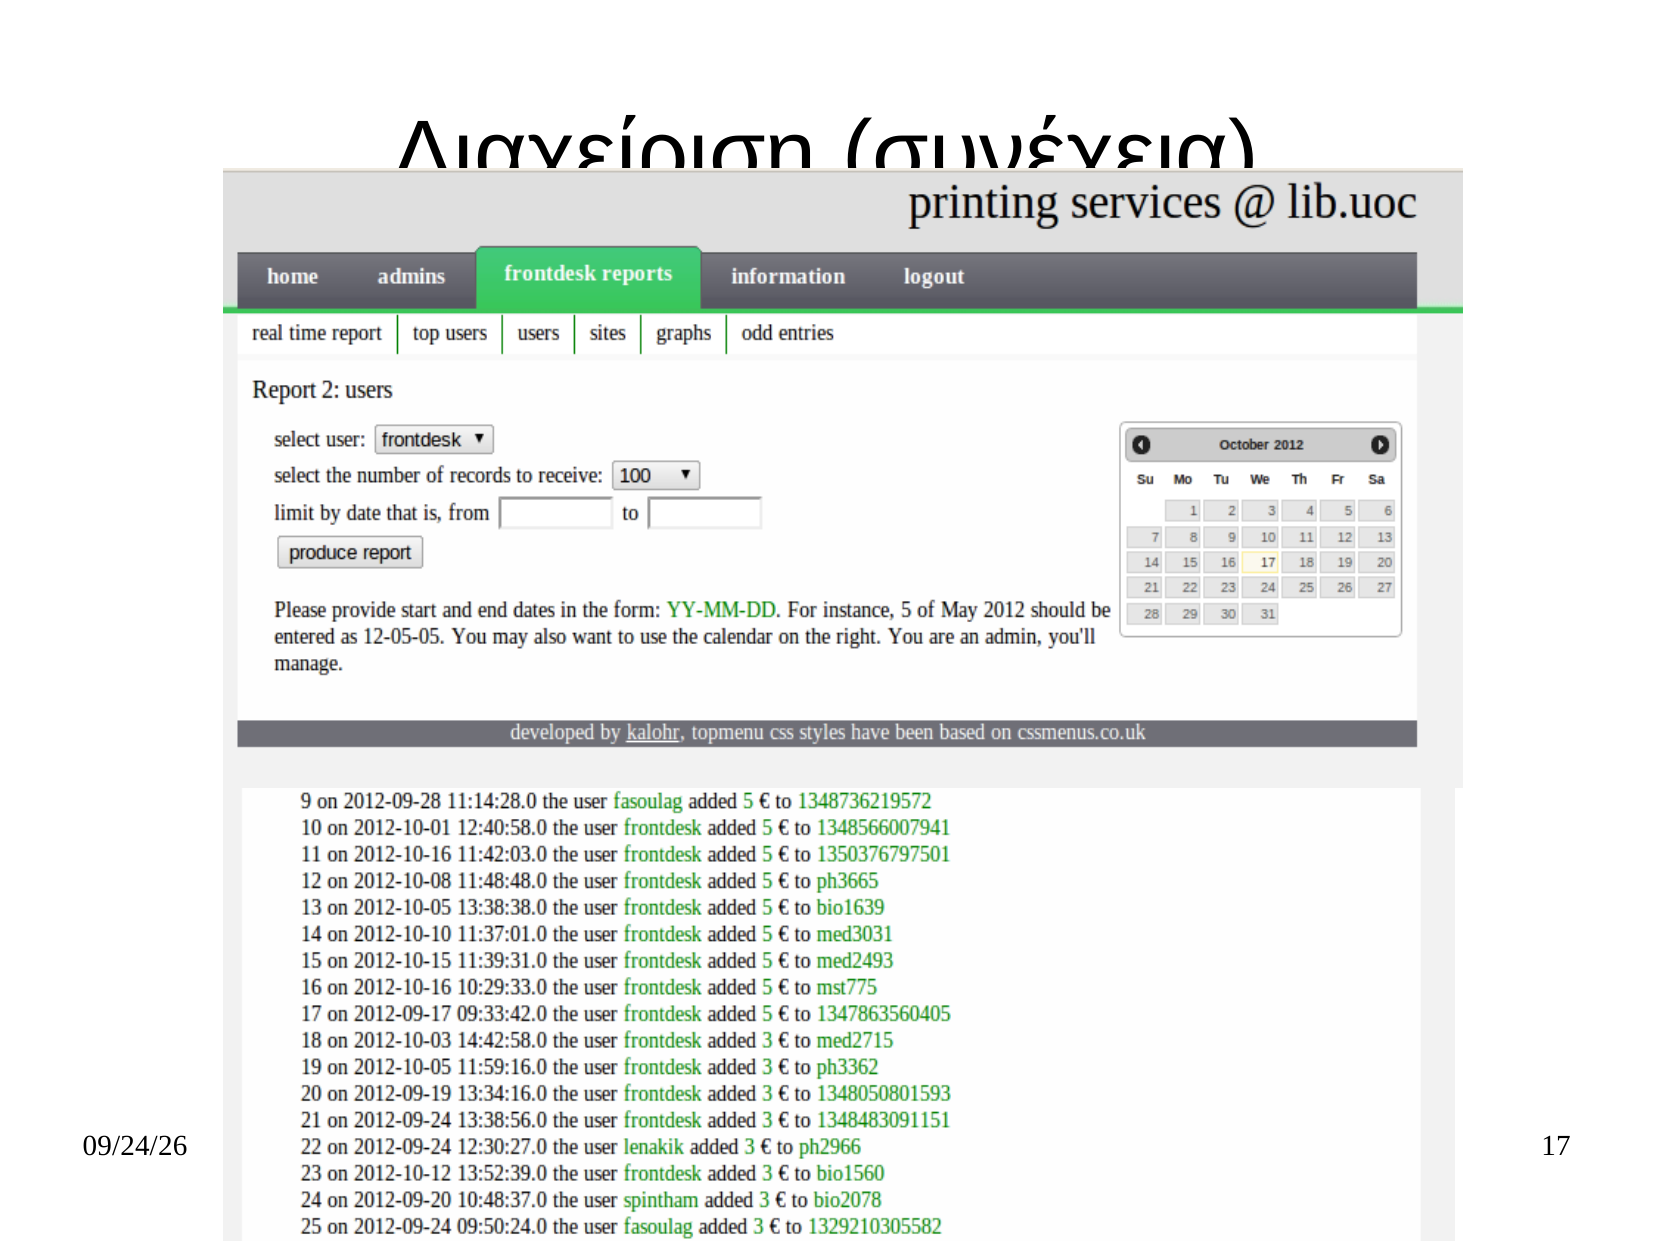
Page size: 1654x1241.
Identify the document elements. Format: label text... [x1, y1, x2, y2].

picture [223, 168, 1463, 1241]
title Διαχείριση (συνέχεια) [82, 56, 1571, 250]
